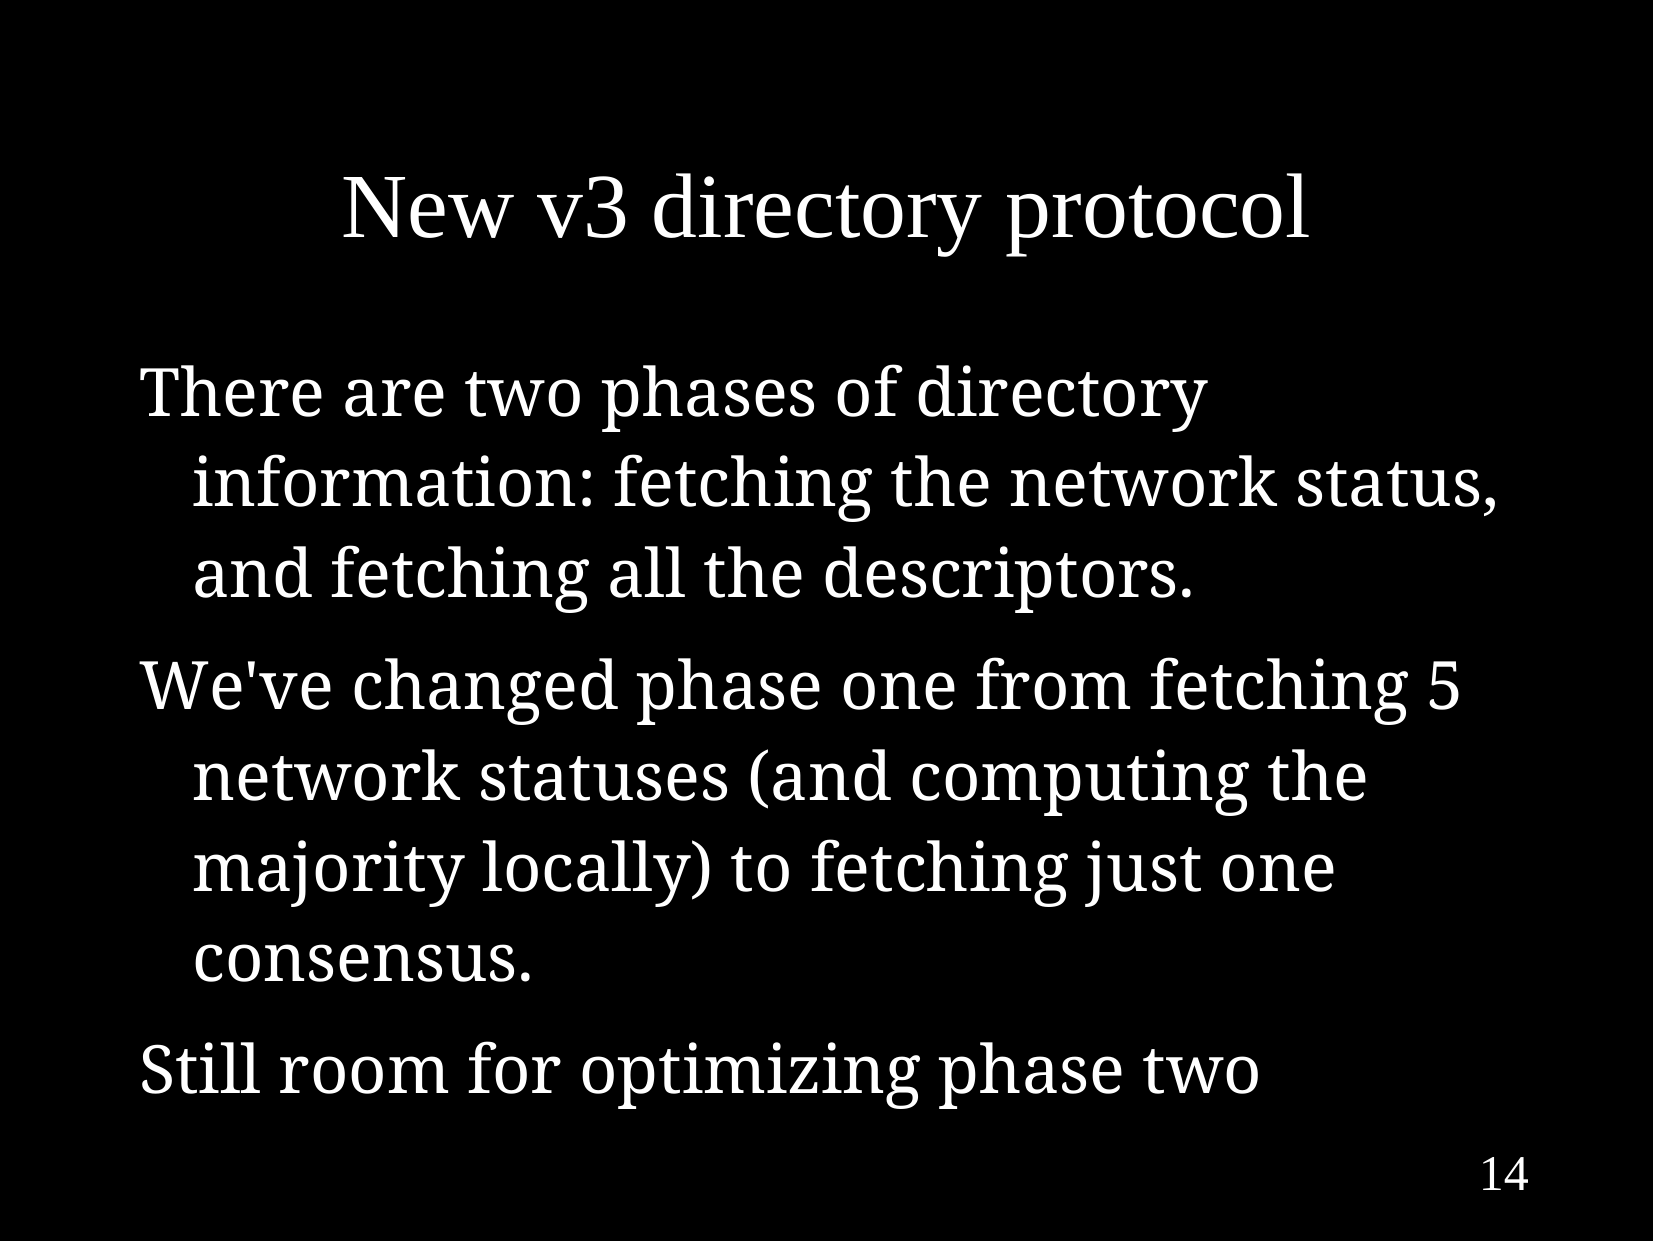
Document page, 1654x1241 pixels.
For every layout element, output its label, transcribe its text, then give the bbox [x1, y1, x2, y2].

list There are two phases of directory information: fetching the network status, and fetching all the descriptors. We've changed phase one from fetching 5 network statuses (and computing the majority locally) to fetching just one consensus. Still room for optimizing phase two [121, 344, 1534, 1127]
title New v3 directory protocol [121, 102, 1534, 311]
